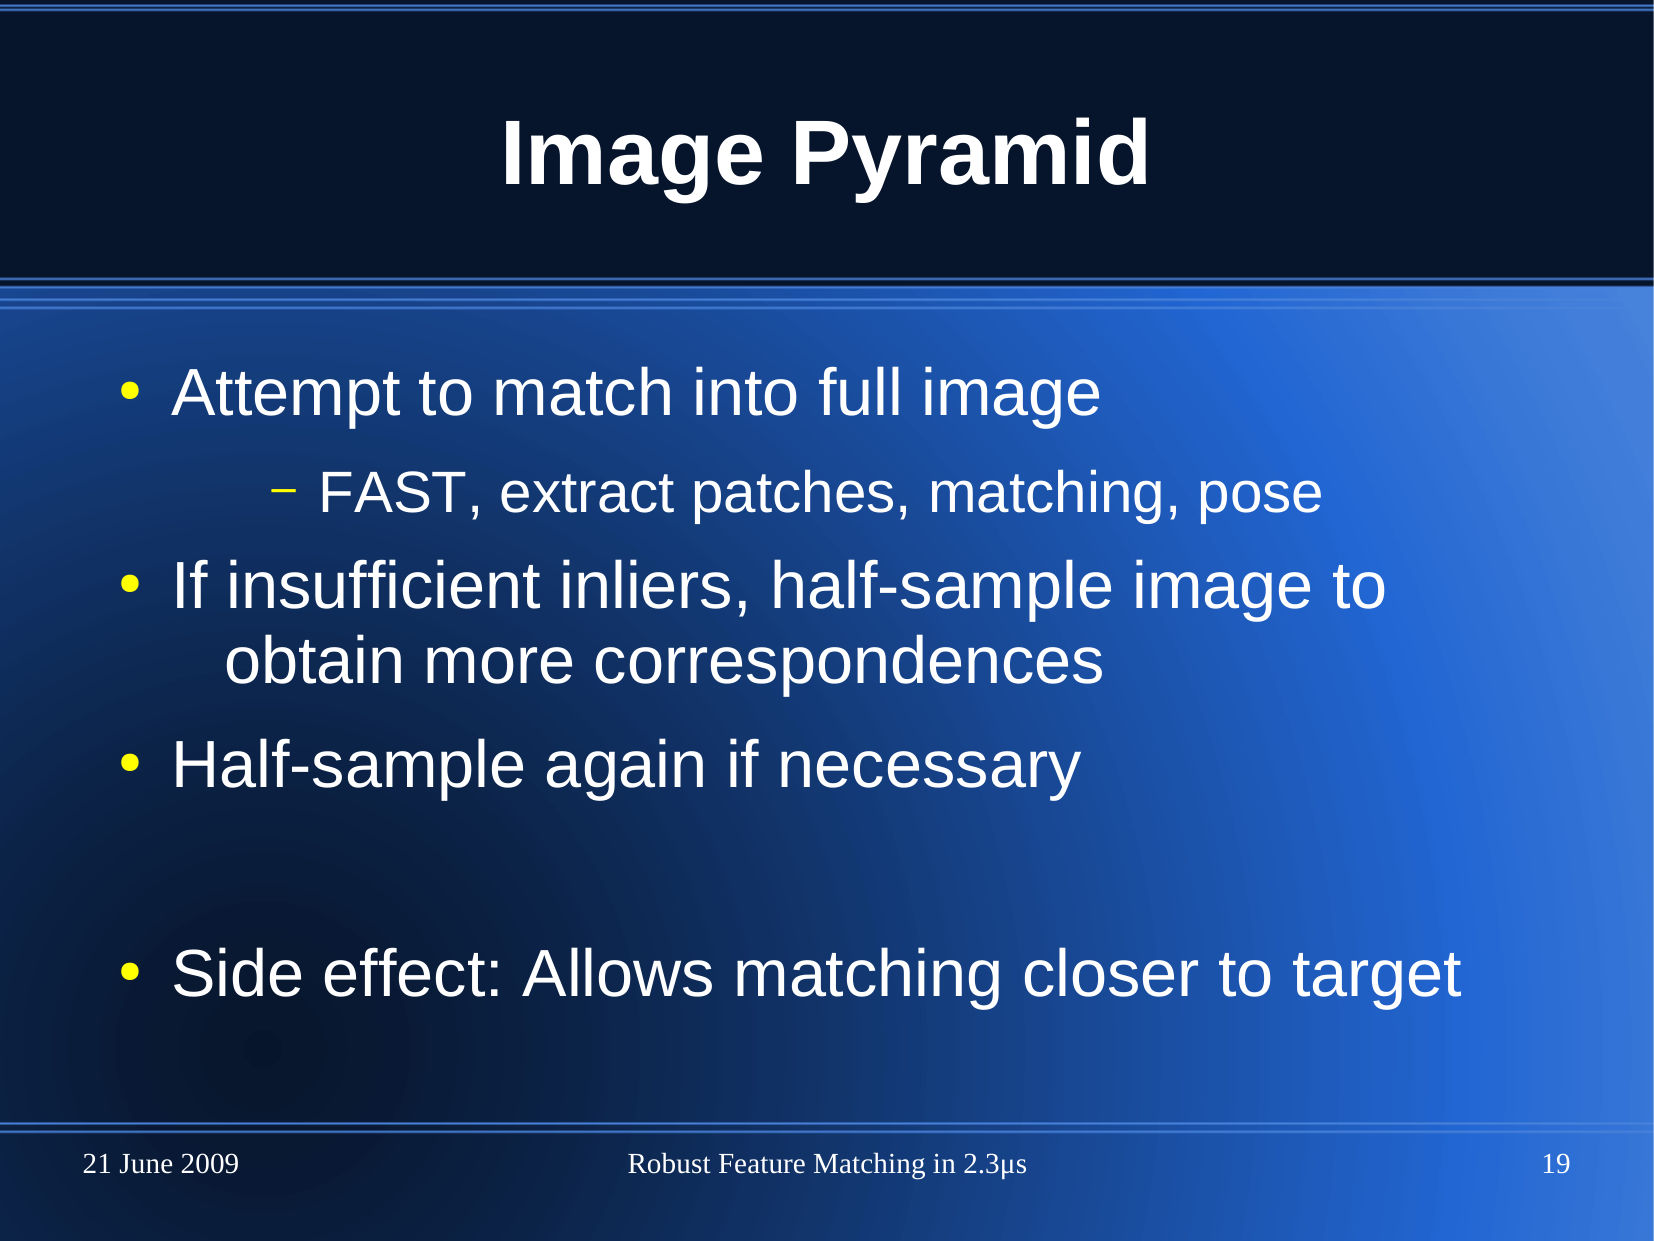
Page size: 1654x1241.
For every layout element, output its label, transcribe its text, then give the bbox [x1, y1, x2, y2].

title Image Pyramid [82, 56, 1571, 250]
picture [0, 0, 1654, 1241]
list Attempt to match into full image FAST, extract patches, matching, pose If insufficient inliers, half-sample image to obtain more correspondences Half-sample again if necessary Side effect: Allows matching closer to target [82, 355, 1571, 1159]
